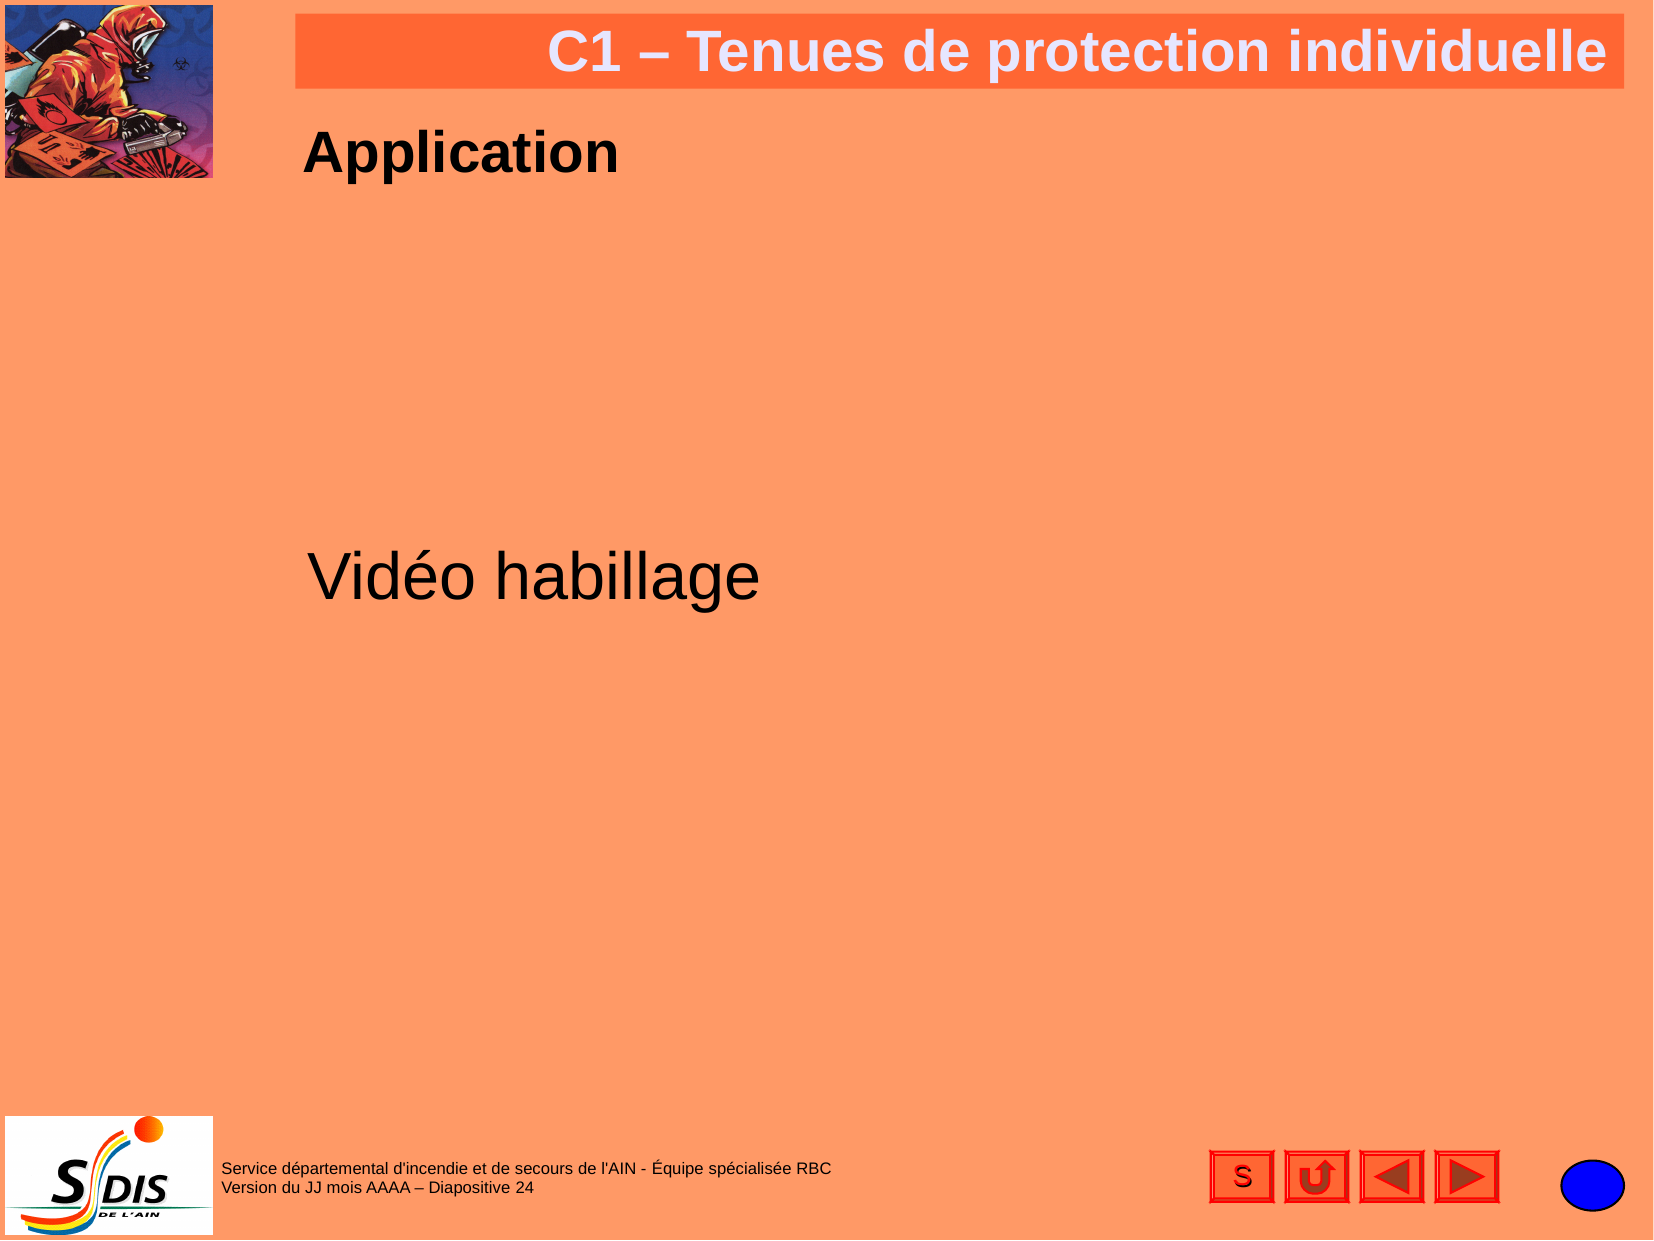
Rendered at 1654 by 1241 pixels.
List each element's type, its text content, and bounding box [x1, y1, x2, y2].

text_box [1561, 1160, 1625, 1211]
text_box Application [287, 112, 636, 193]
text_box C1 – Tenues de protection individuelle [295, 13, 1625, 89]
picture [5, 5, 213, 178]
picture [5, 1116, 213, 1235]
list Vidéo habillage [236, 531, 1512, 707]
